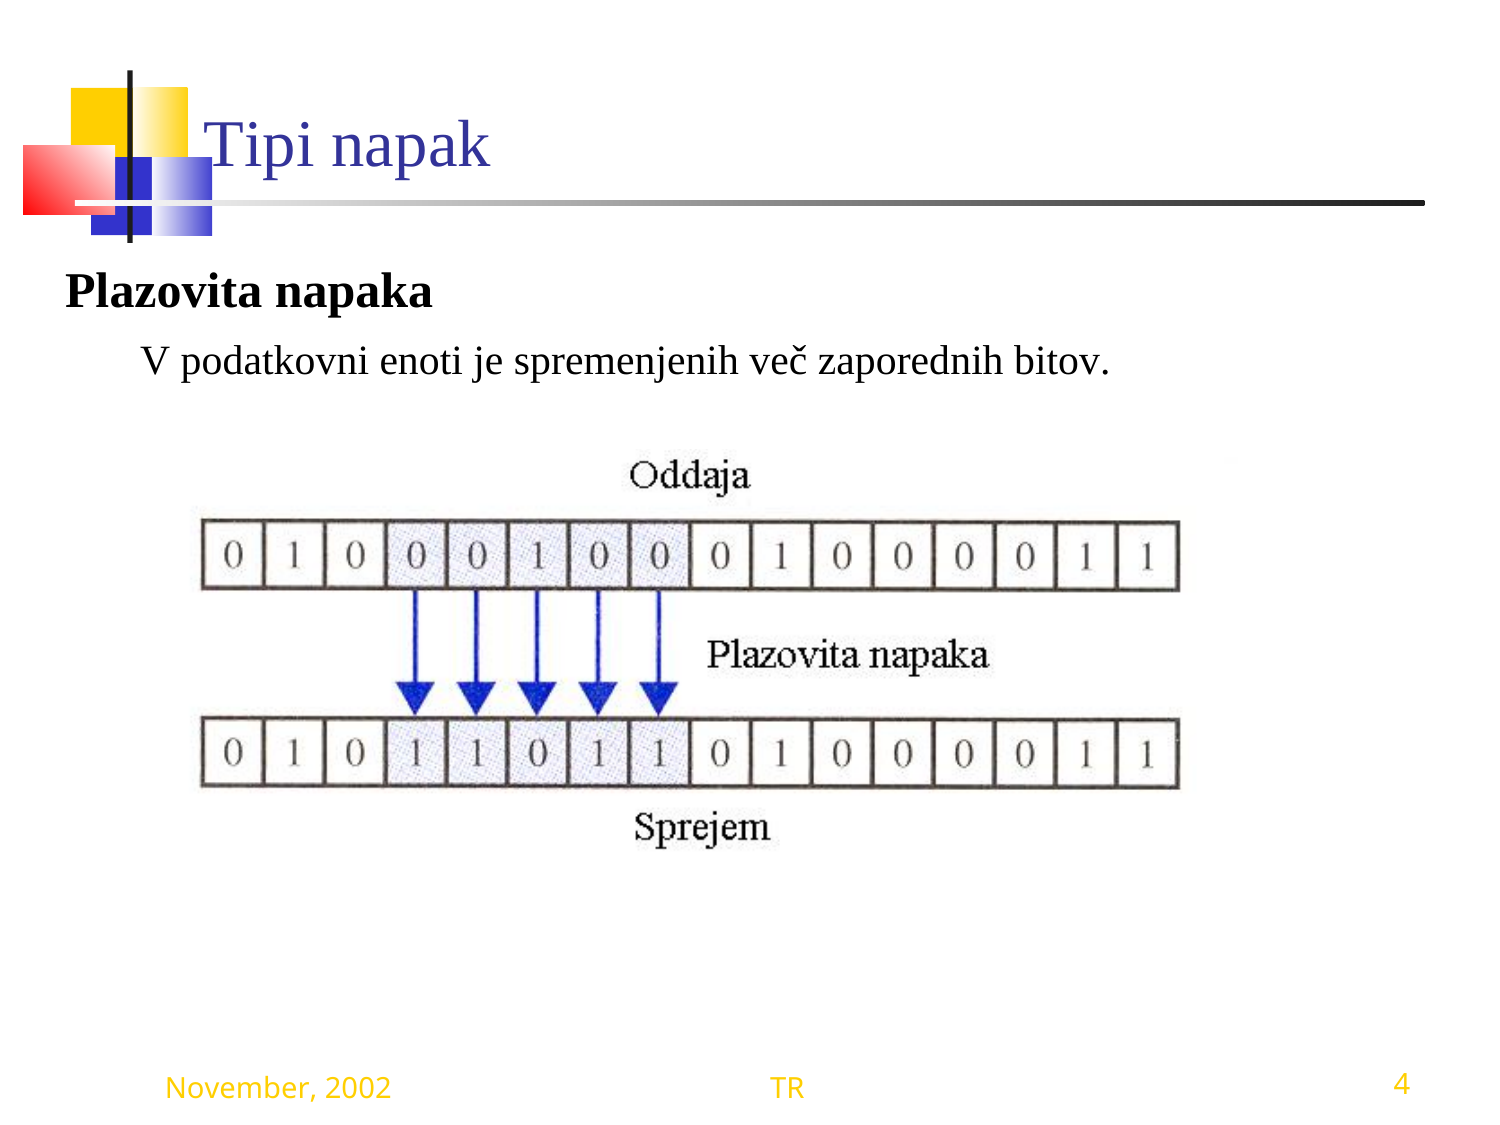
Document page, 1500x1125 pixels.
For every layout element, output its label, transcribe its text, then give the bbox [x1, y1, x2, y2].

title Tipi napak [188, 92, 1468, 188]
text_box TR [549, 1037, 1026, 1113]
text_box November, 2002 [150, 1037, 463, 1113]
list Plazovita napaka V podatkovni enoti je spremenjenih več zaporednih bitov. [50, 249, 1469, 426]
picture [162, 449, 1238, 860]
text_box <number> [1112, 1037, 1426, 1113]
